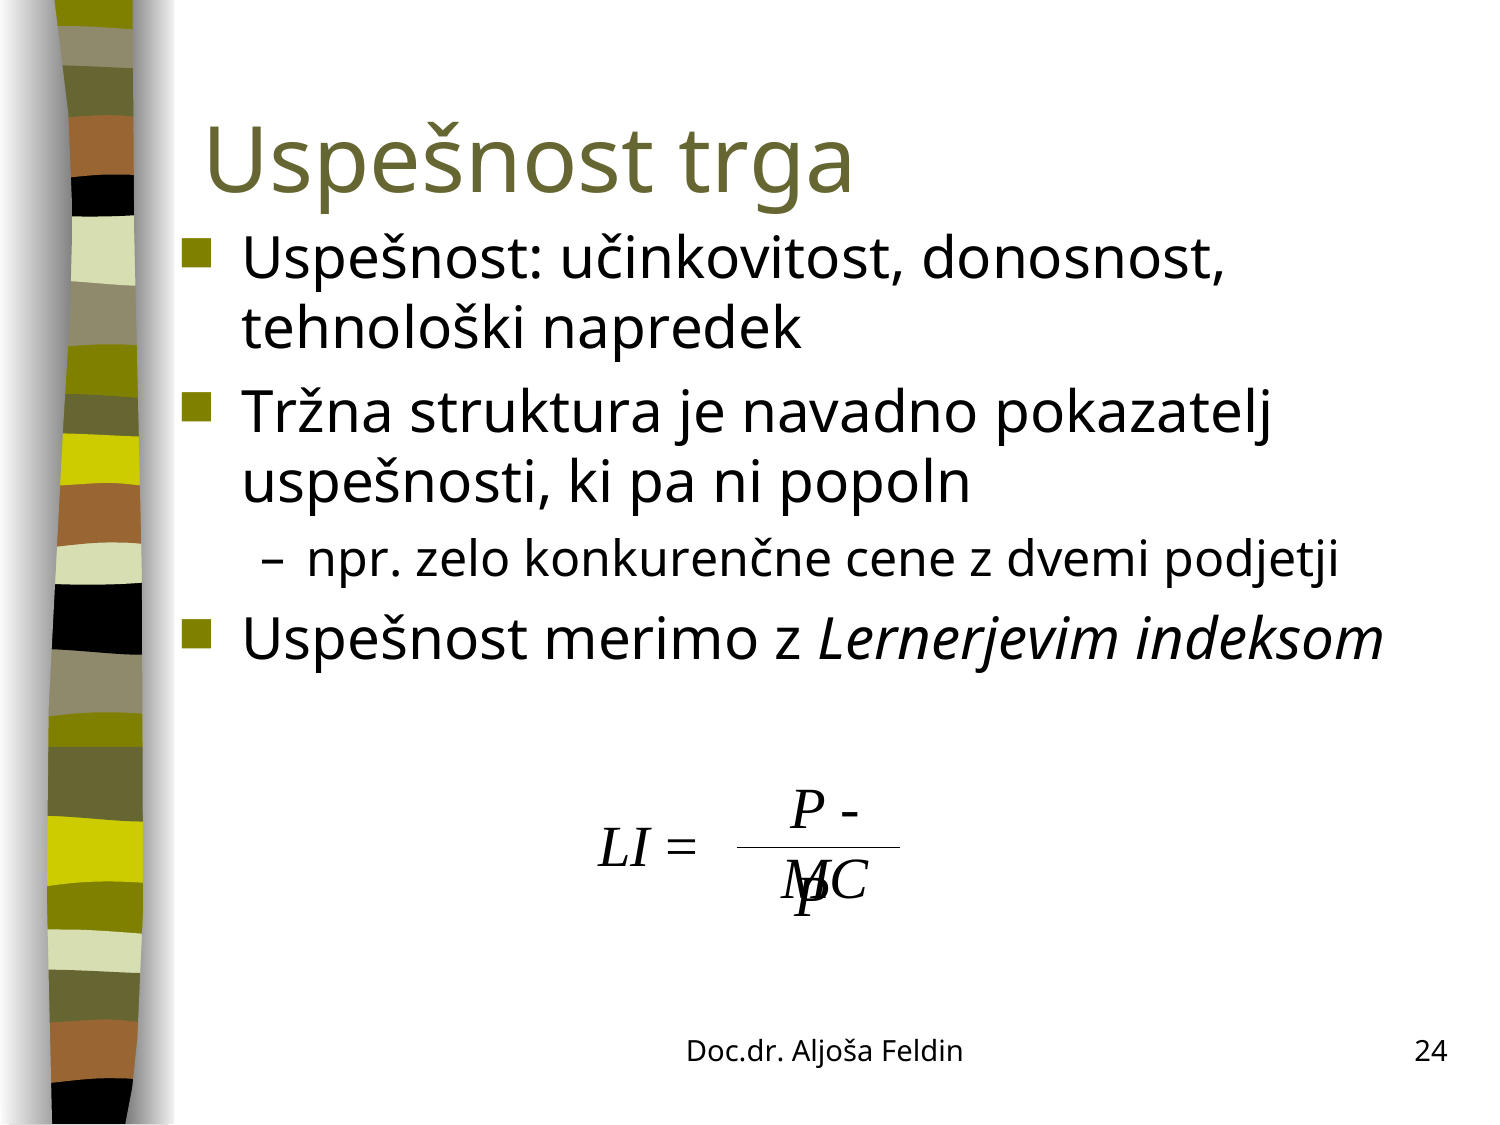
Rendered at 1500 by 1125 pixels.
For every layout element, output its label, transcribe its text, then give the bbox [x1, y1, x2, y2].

text_box <number> [1149, 1025, 1463, 1101]
text_box LI = [562, 800, 713, 886]
text_box P - MC [725, 762, 926, 918]
list Uspešnost: učinkovitost, donosnost, tehnološki napredek Tržna struktura je navadno pokazatelj uspešnosti, ki pa ni popoln npr. zelo konkurenčne cene z dvemi podjetji Uspešnost merimo z Lernerjevim indeksom [170, 212, 1446, 688]
title Uspešnost trga [187, 62, 1463, 250]
text_box P [762, 849, 863, 936]
text_box Doc.dr. Aljoša Feldin [587, 1025, 1063, 1101]
